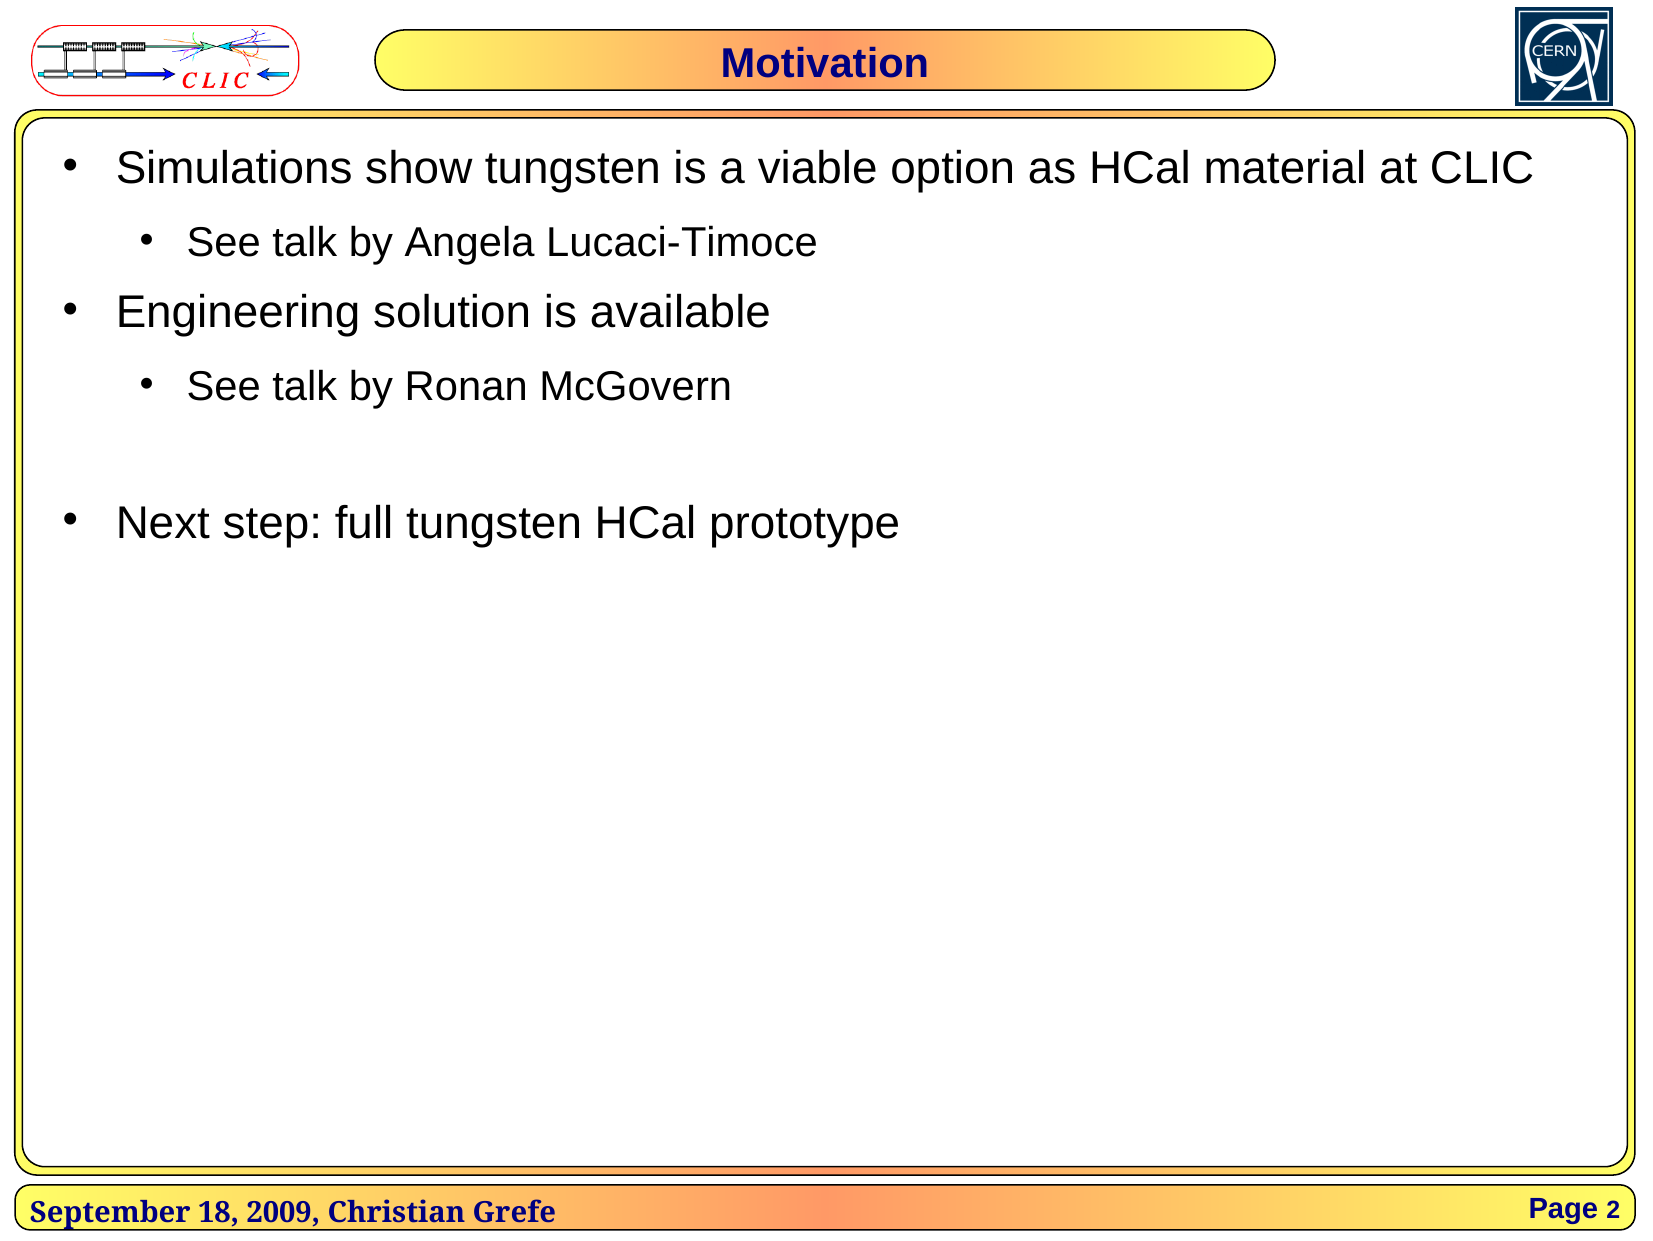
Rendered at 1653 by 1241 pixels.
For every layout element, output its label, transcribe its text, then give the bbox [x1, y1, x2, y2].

picture [1515, 7, 1613, 106]
list Simulations show tungsten is a viable option as HCal material at CLIC See talk by Angela Lucaci-Timoce Engineering solution is available See talk by Ronan McGovern Next step: full tungsten HCal prototype [45, 145, 1606, 1146]
picture [29, 22, 301, 98]
title Motivation [45, 32, 1606, 96]
